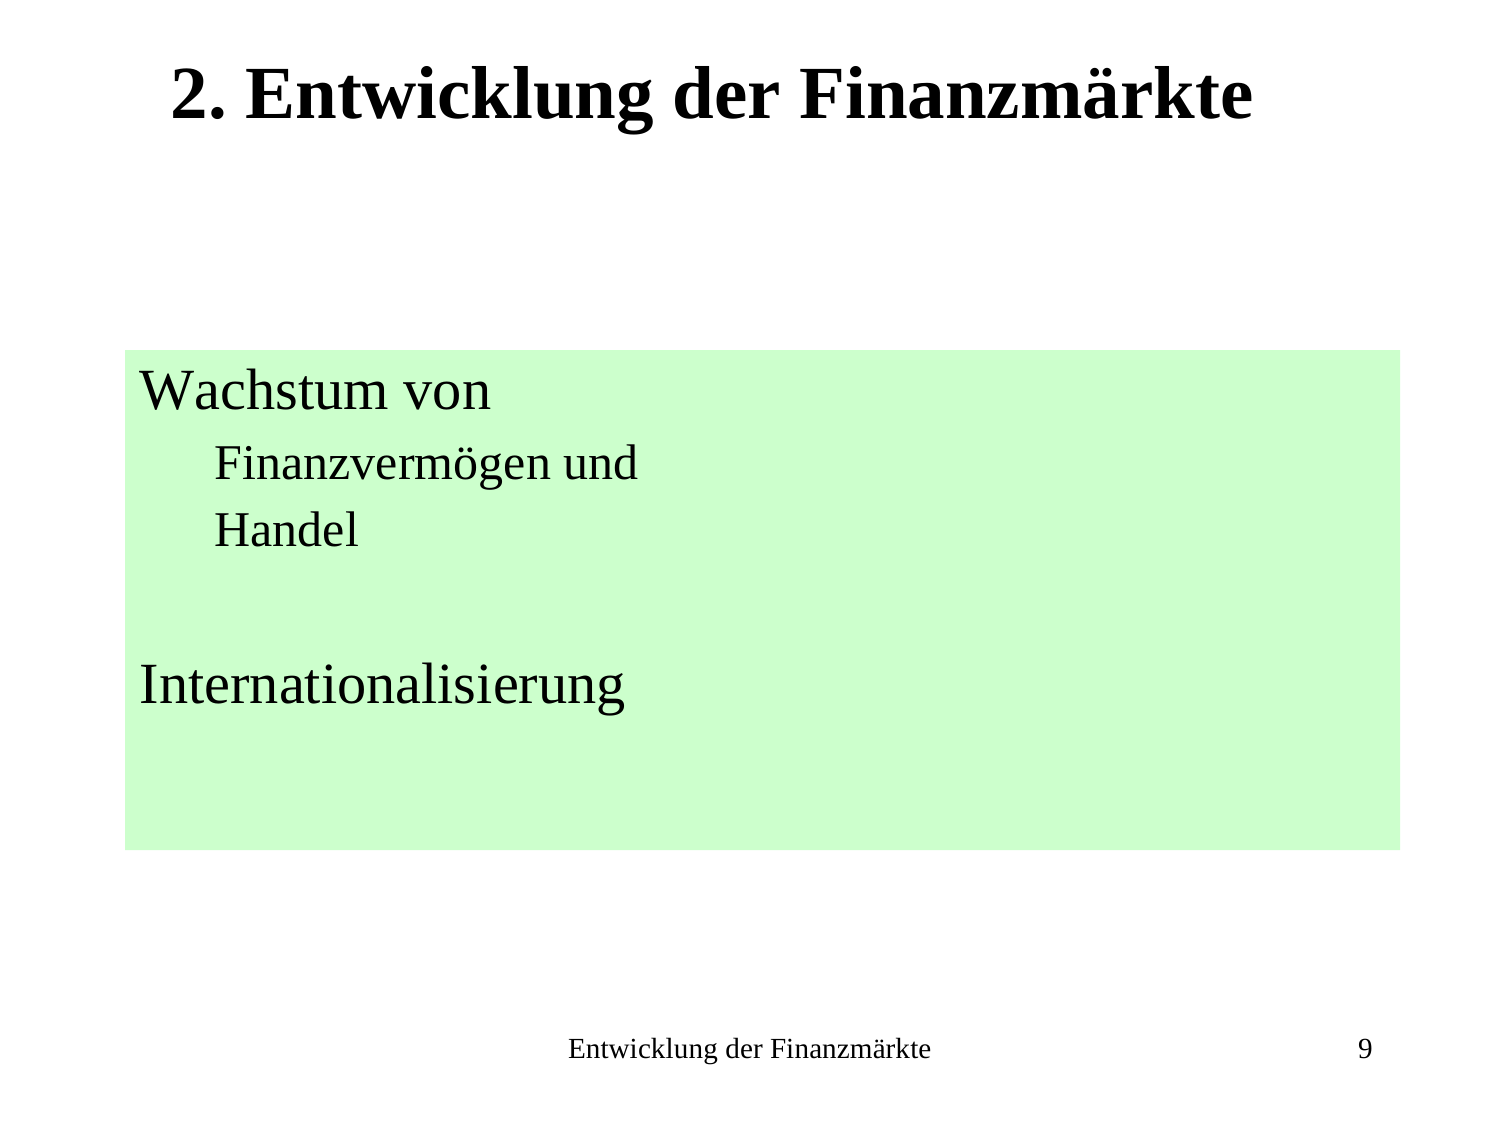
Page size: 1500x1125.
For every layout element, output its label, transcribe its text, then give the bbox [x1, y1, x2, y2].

title 2. Entwicklung der Finanzmärkte [75, 0, 1351, 188]
list Wachstum von Finanzvermögen und Handel Internationalisierung [125, 350, 1401, 851]
